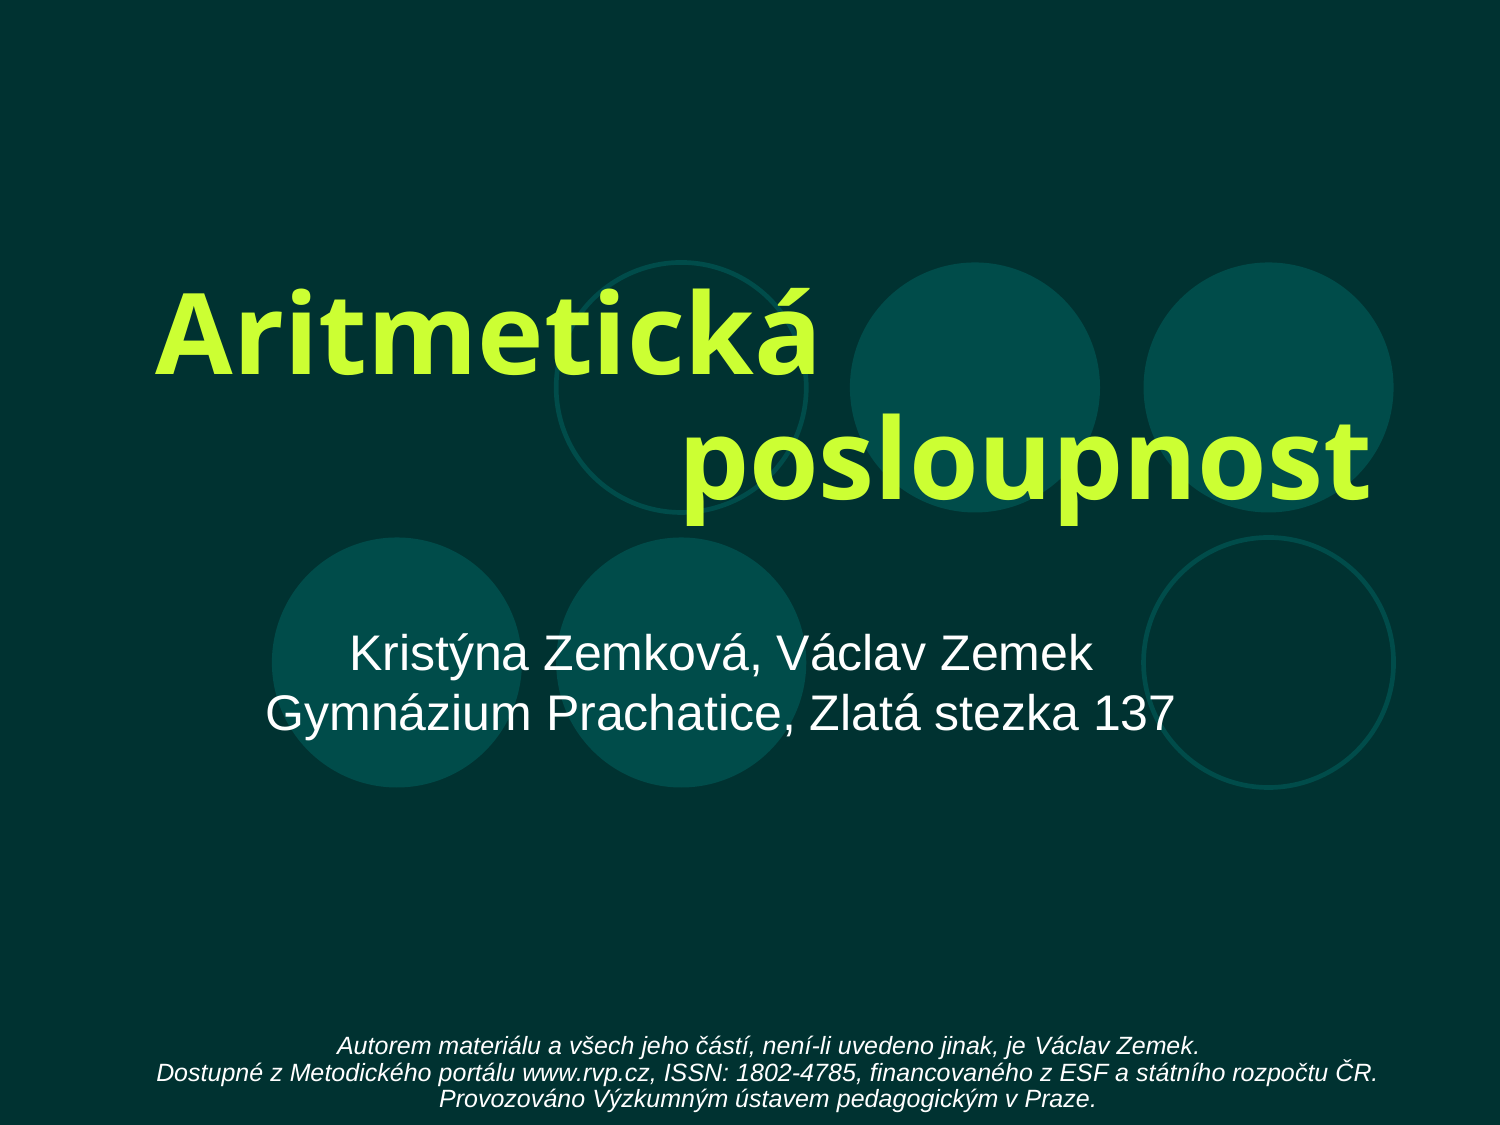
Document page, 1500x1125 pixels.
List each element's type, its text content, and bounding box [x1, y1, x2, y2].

title Aritmetická [62, 249, 838, 405]
text_box posloupnost [637, 374, 1388, 530]
text_box Autorem materiálu a všech jeho částí, není-li uvedeno jinak, je Václav Zemek. Dostupné z Metodického portálu www.rvp.cz, ISSN: 1802-4785, financovaného z ESF a státního rozpočtu ČR. Provozováno Výzkumným ústavem pedagogickým v Praze. [124, 1024, 1413, 1104]
text_box Kristýna Zemková, Václav Zemek Gymnázium Prachatice, Zlatá stezka 137 [199, 612, 1243, 748]
